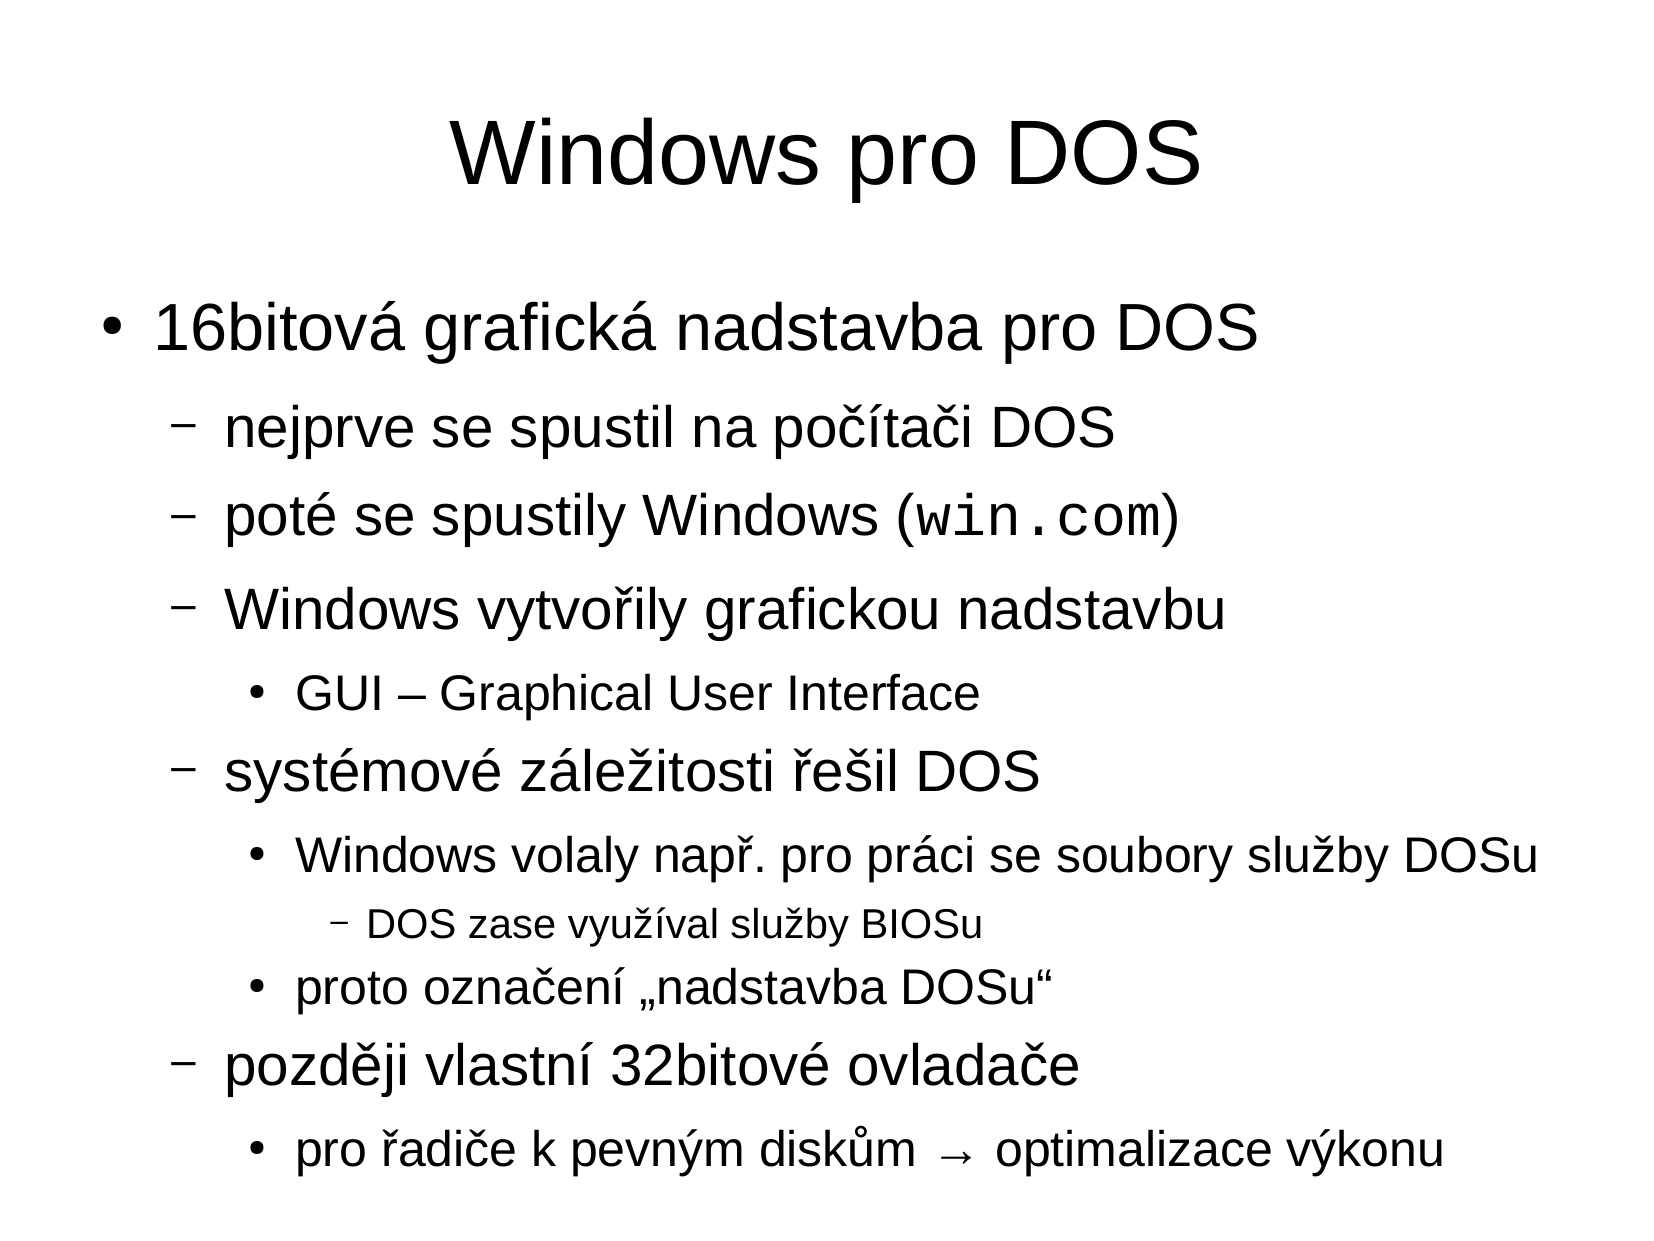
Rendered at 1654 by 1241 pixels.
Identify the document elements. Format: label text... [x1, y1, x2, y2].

title Windows pro DOS [82, 49, 1571, 257]
list 16bitová grafická nadstavba pro DOS nejprve se spustil na počítači DOS poté se spustily Windows (win.com) Windows vytvořily grafickou nadstavbu GUI – Graphical User Interface systémové záležitosti řešil DOS Windows volaly např. pro práci se soubory služby DOSu DOS zase využíval služby BIOSu proto označení „nadstavba DOSu“ později vlastní 32bitové ovladače pro řadiče k pevným diskům → optimalizace výkonu [82, 290, 1571, 1182]
